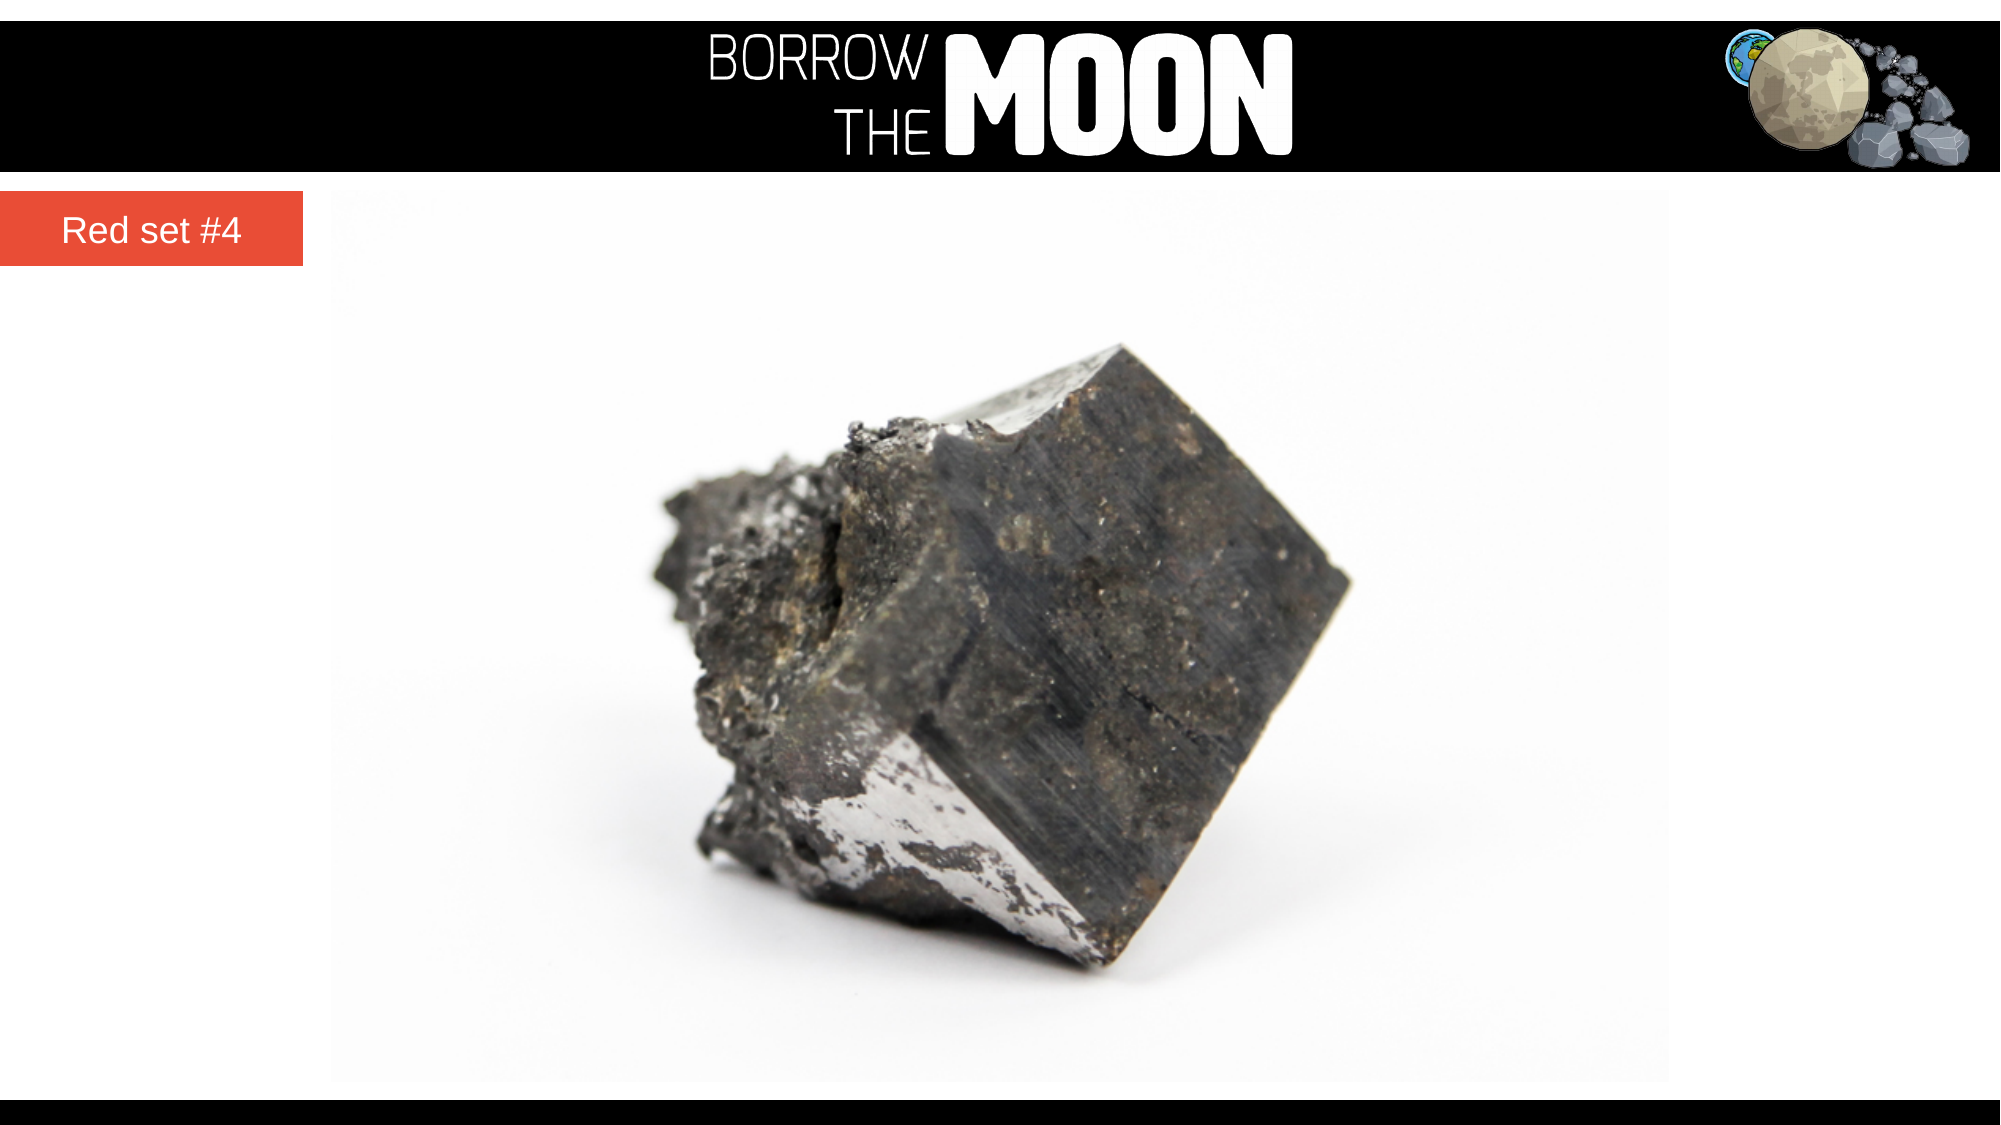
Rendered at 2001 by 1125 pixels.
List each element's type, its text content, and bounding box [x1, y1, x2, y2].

text_box Red set #4 [0, 191, 303, 266]
picture [331, 190, 1669, 1082]
